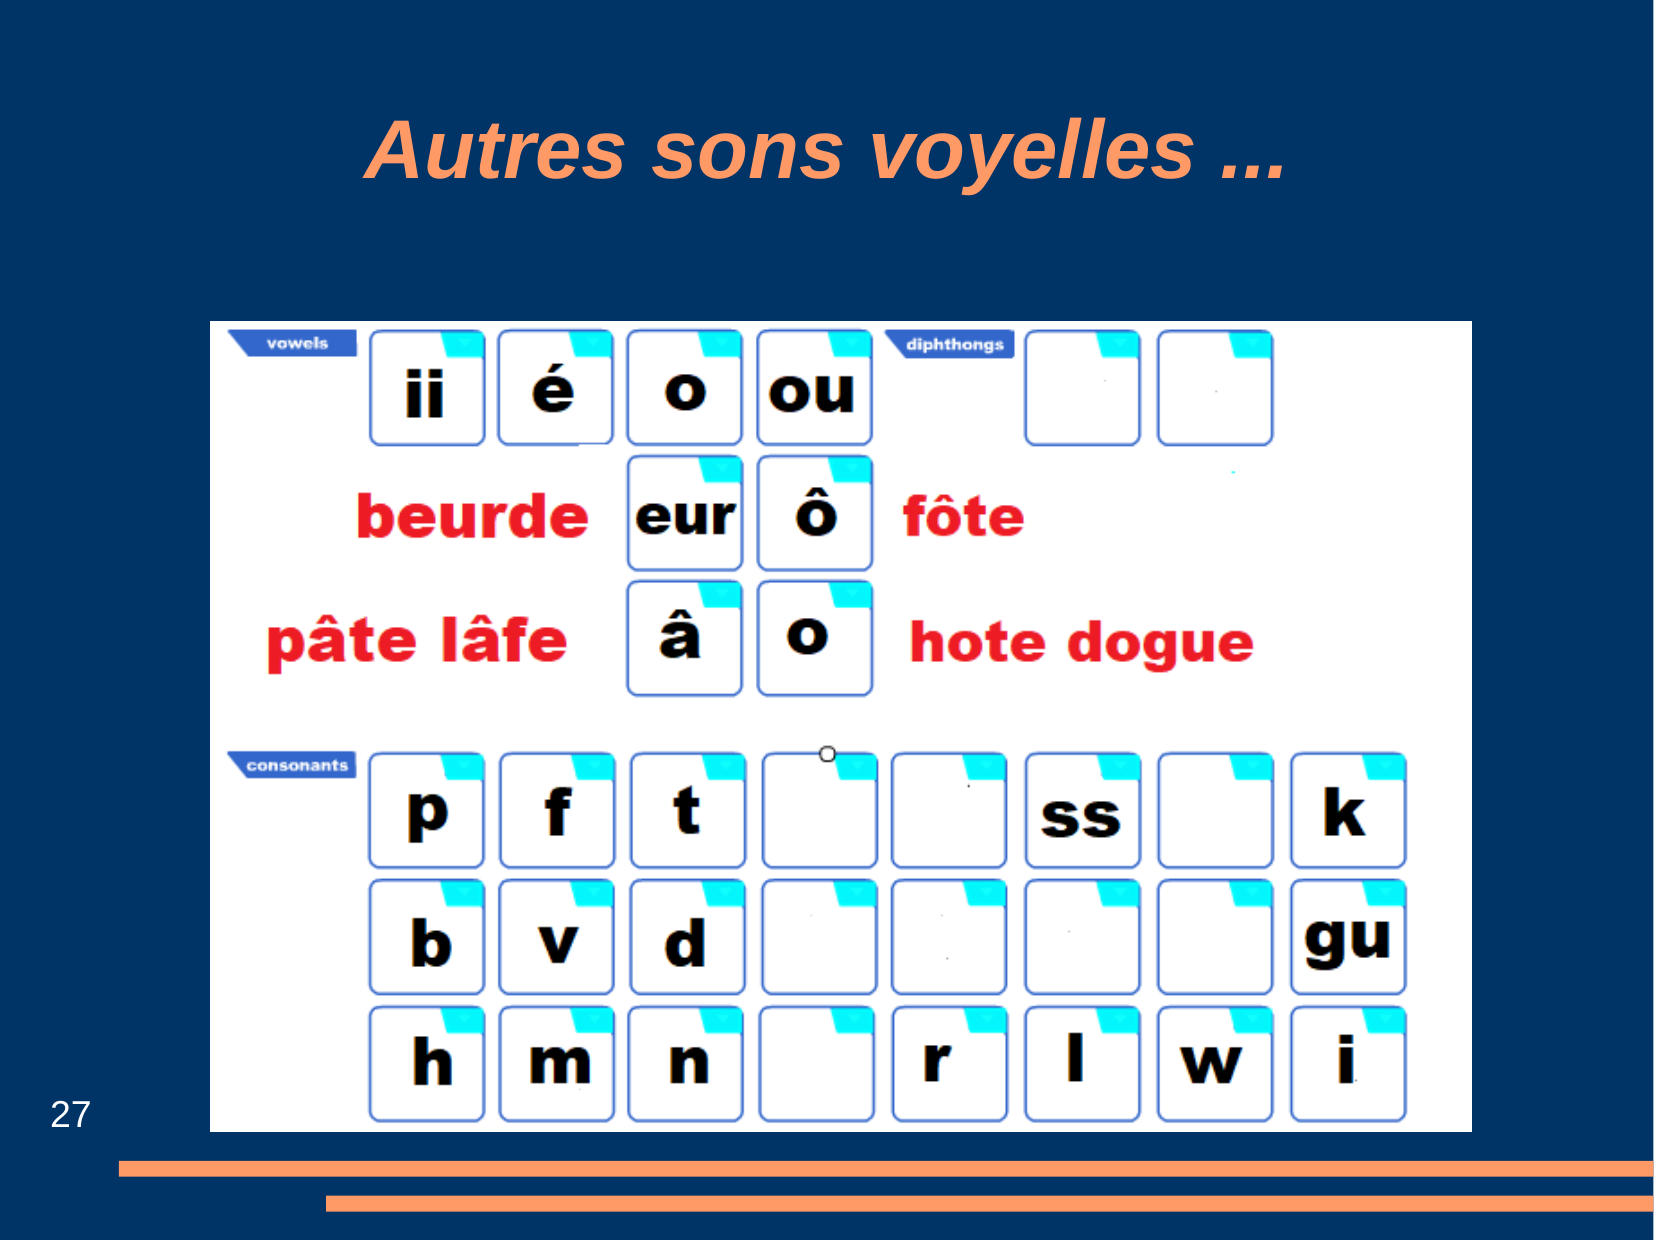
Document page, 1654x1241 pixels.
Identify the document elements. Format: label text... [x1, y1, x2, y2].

picture [210, 321, 1472, 1132]
title Autres sons voyelles ... [121, 46, 1534, 254]
